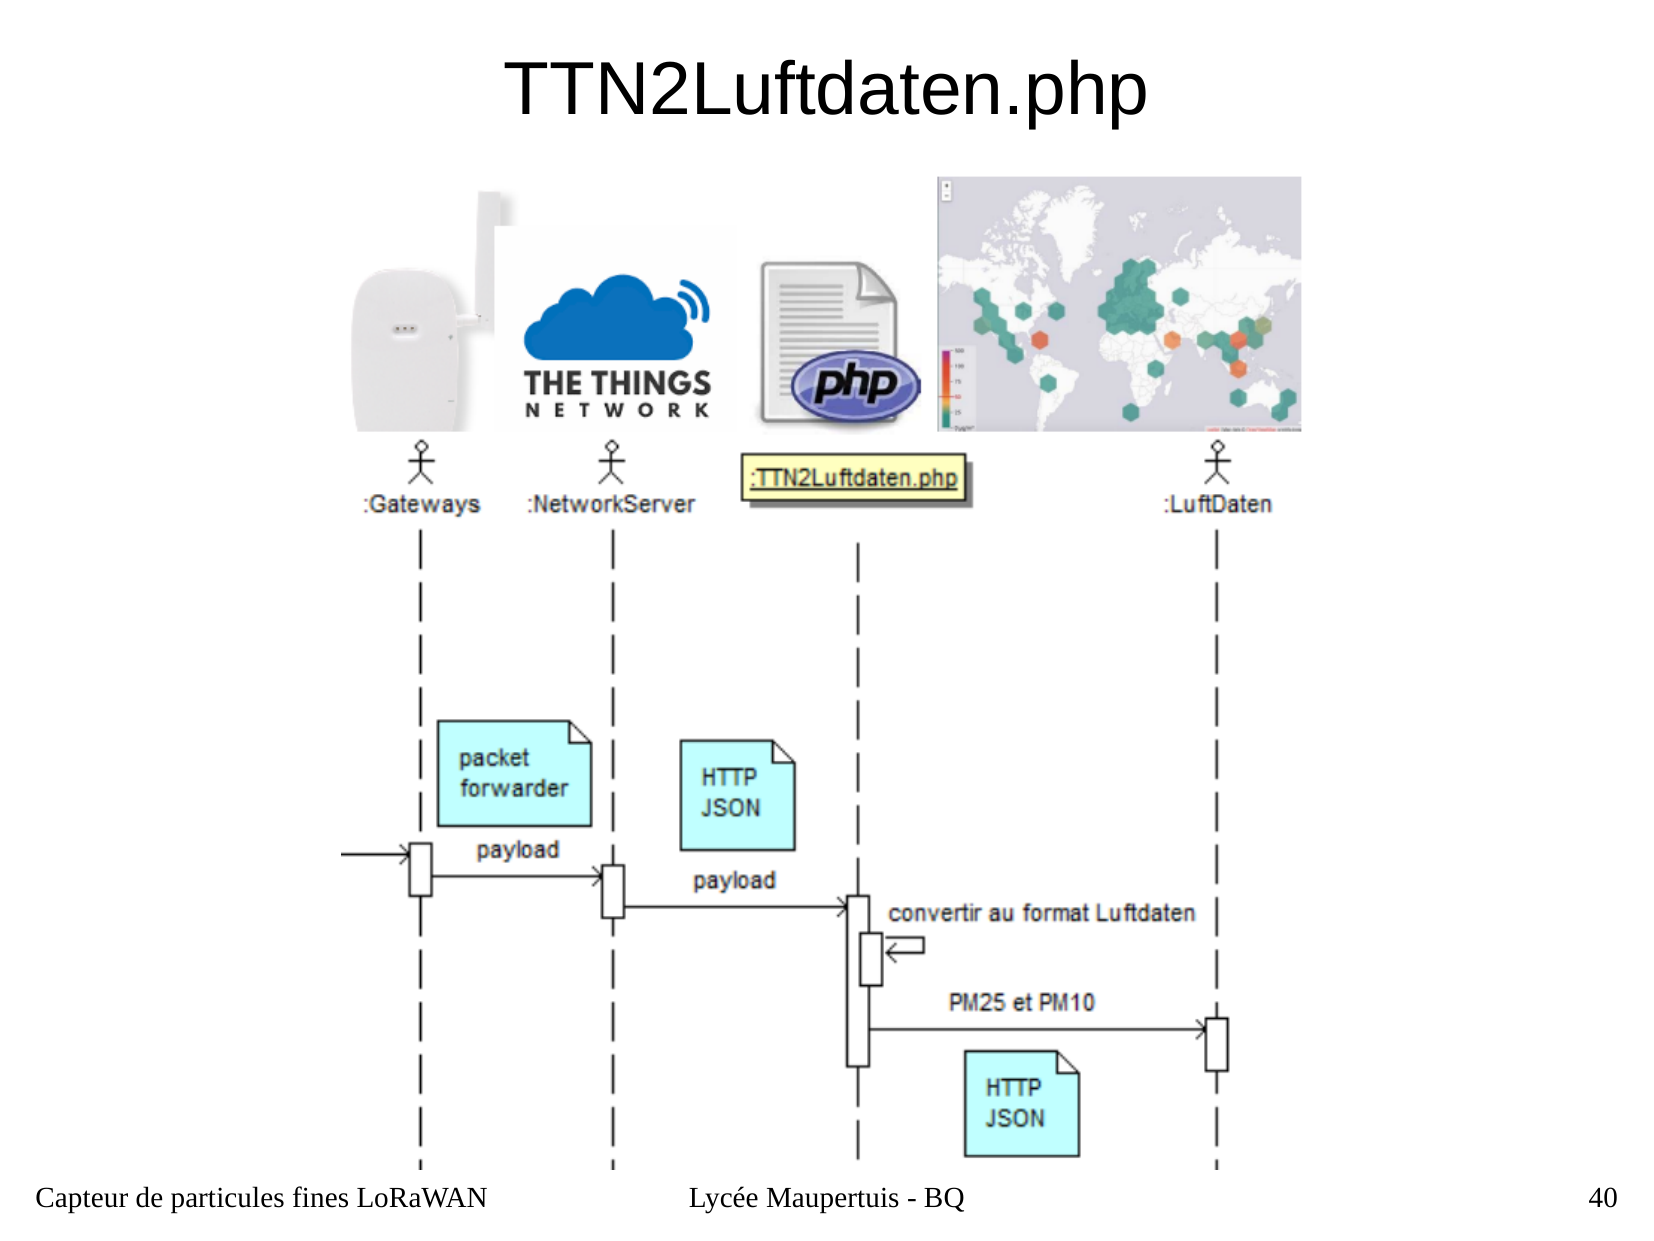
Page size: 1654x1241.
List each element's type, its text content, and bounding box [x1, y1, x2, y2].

title TTN2Luftdaten.php [35, 35, 1619, 142]
picture [341, 165, 1312, 1170]
